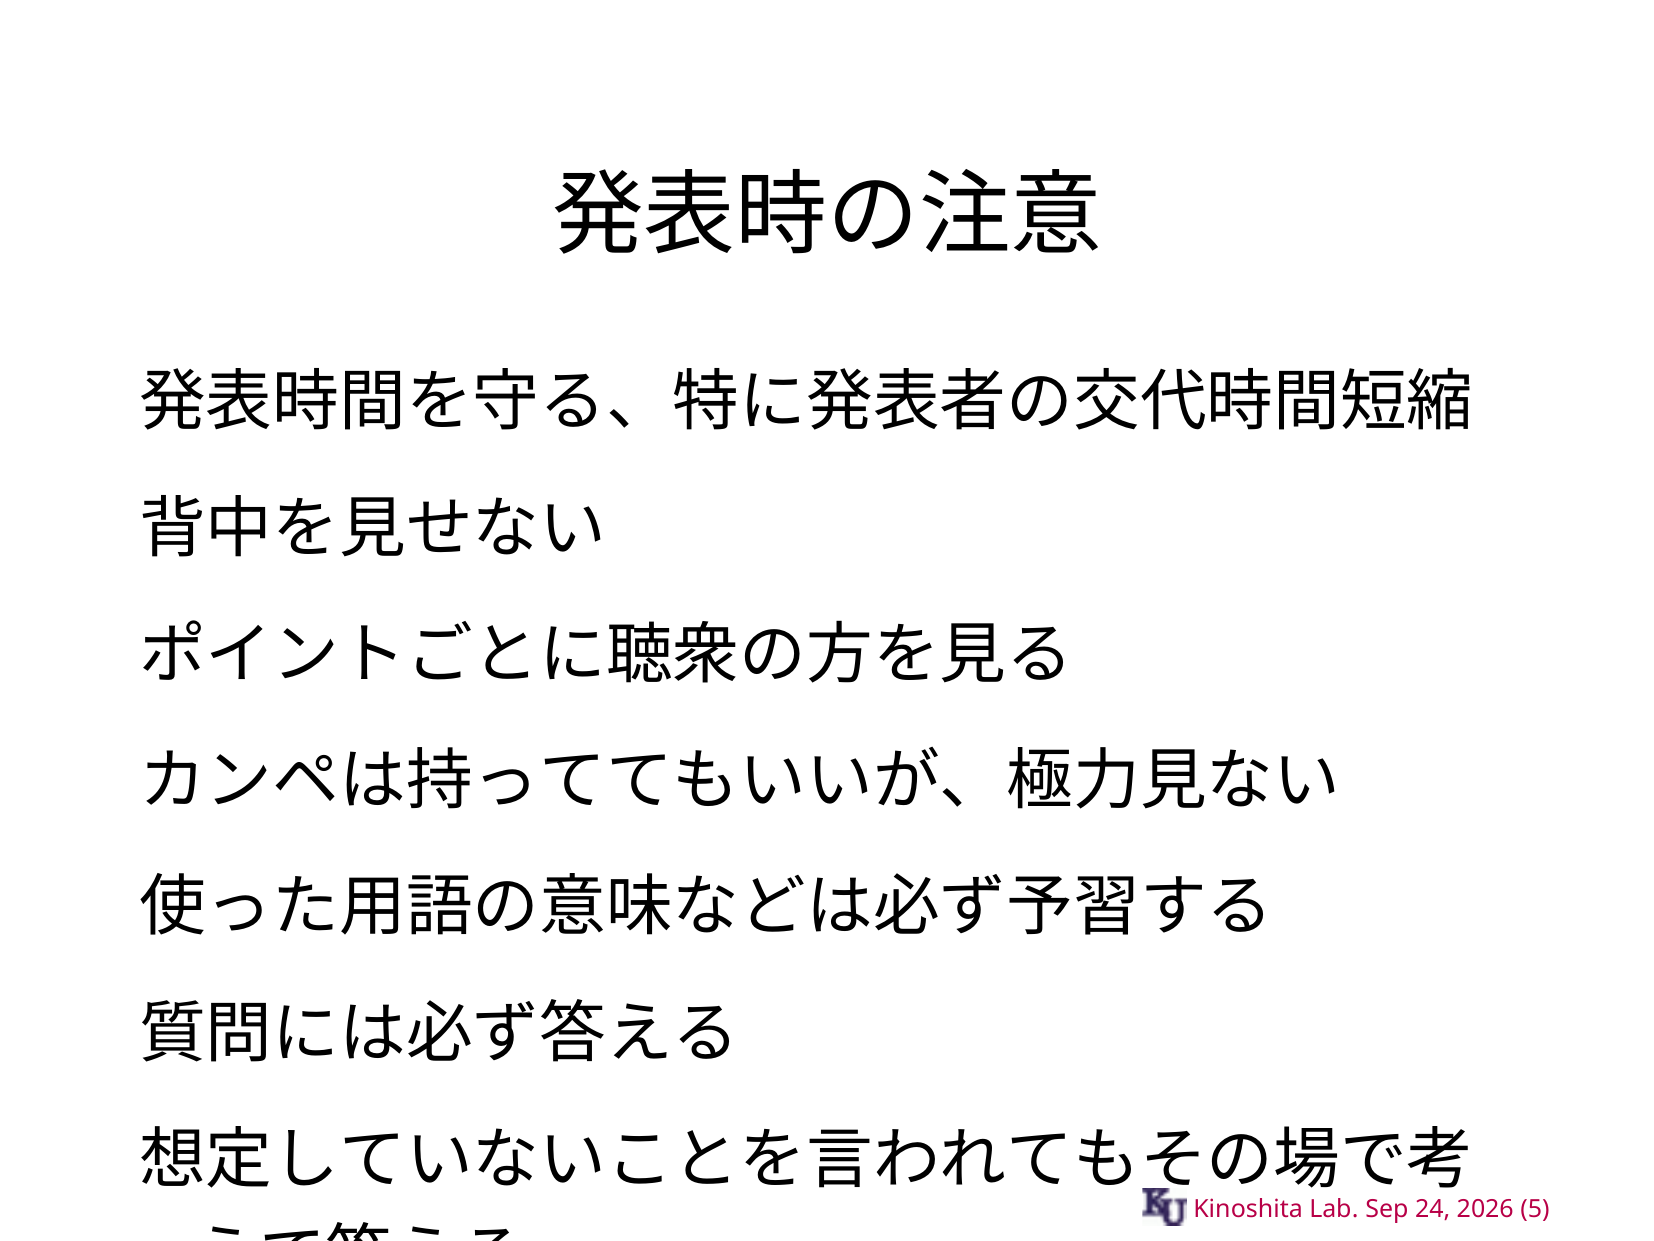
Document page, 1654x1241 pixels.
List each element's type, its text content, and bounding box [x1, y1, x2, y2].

picture [1142, 1188, 1187, 1226]
title 発表時の注意 [121, 102, 1534, 311]
list 発表時間を守る、特に発表者の交代時間短縮 背中を見せない ポイントごとに聴衆の方を見る カンペは持っててもいいが、極力見ない 使った用語の意味などは必ず予習する 質問には必ず答える 想定していないことを言われてもその場で考えて答える [121, 347, 1534, 1129]
